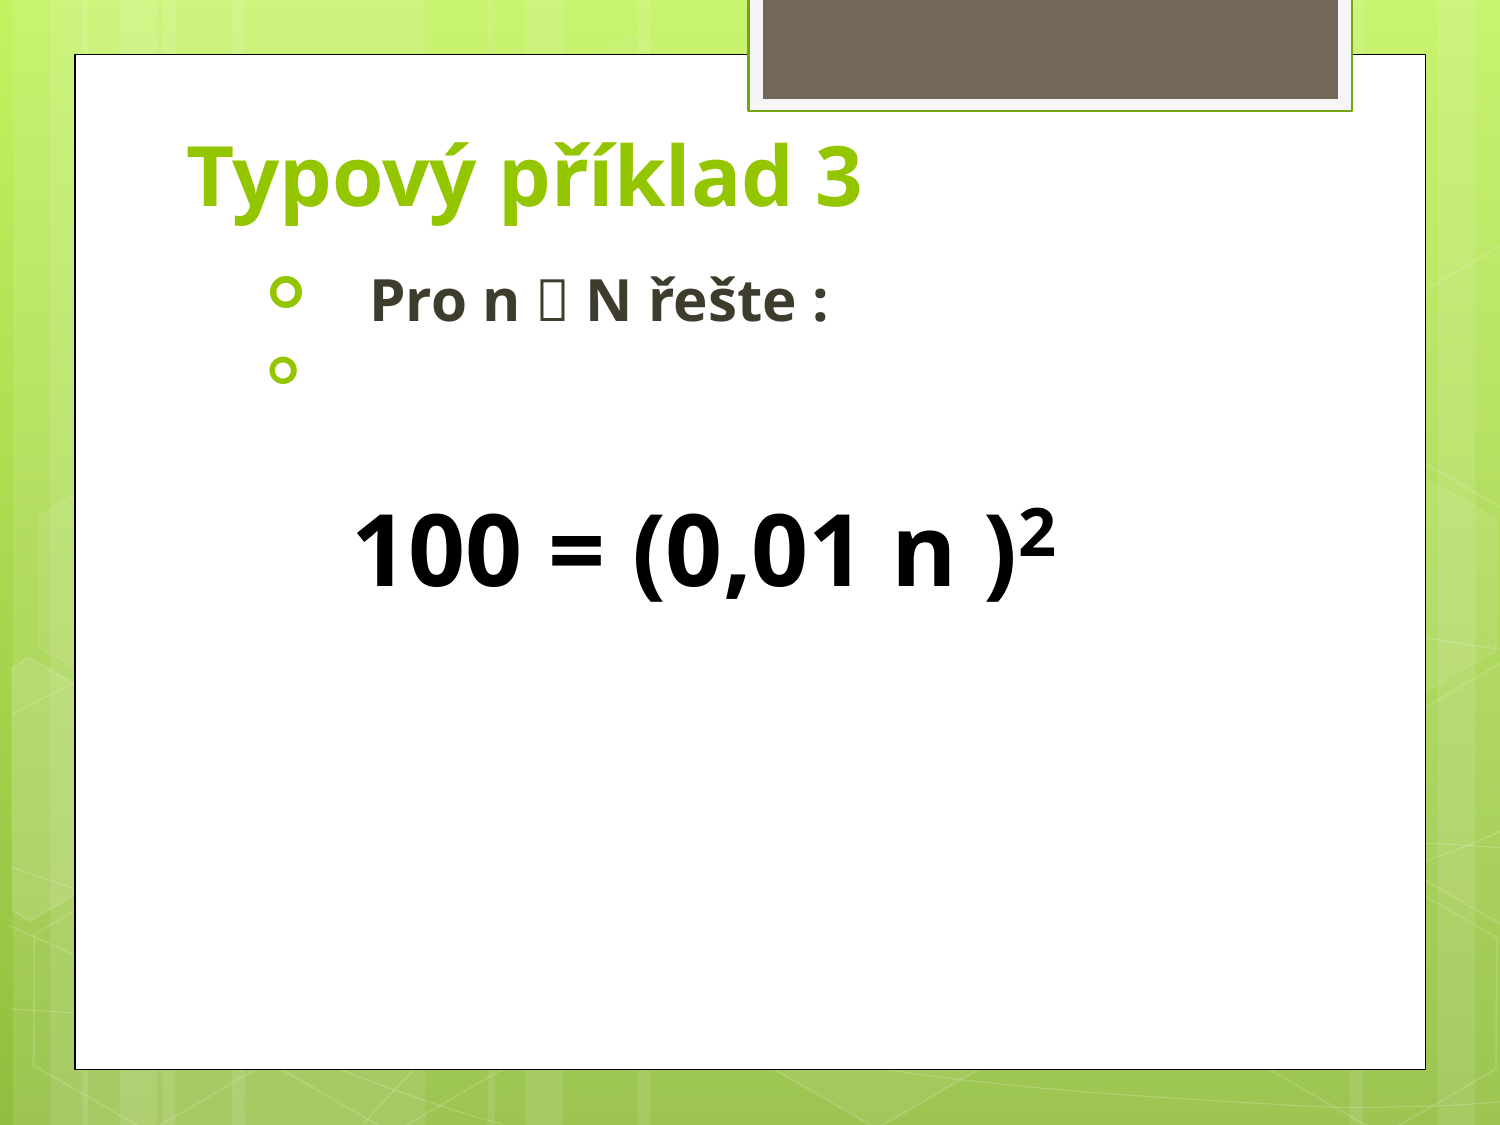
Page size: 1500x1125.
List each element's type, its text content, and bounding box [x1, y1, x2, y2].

text_box 100 = (0,01 n )2 [336, 479, 1072, 614]
title Typový příklad 3 [171, 42, 1415, 231]
list Pro n  N řešte : [76, 255, 1427, 450]
